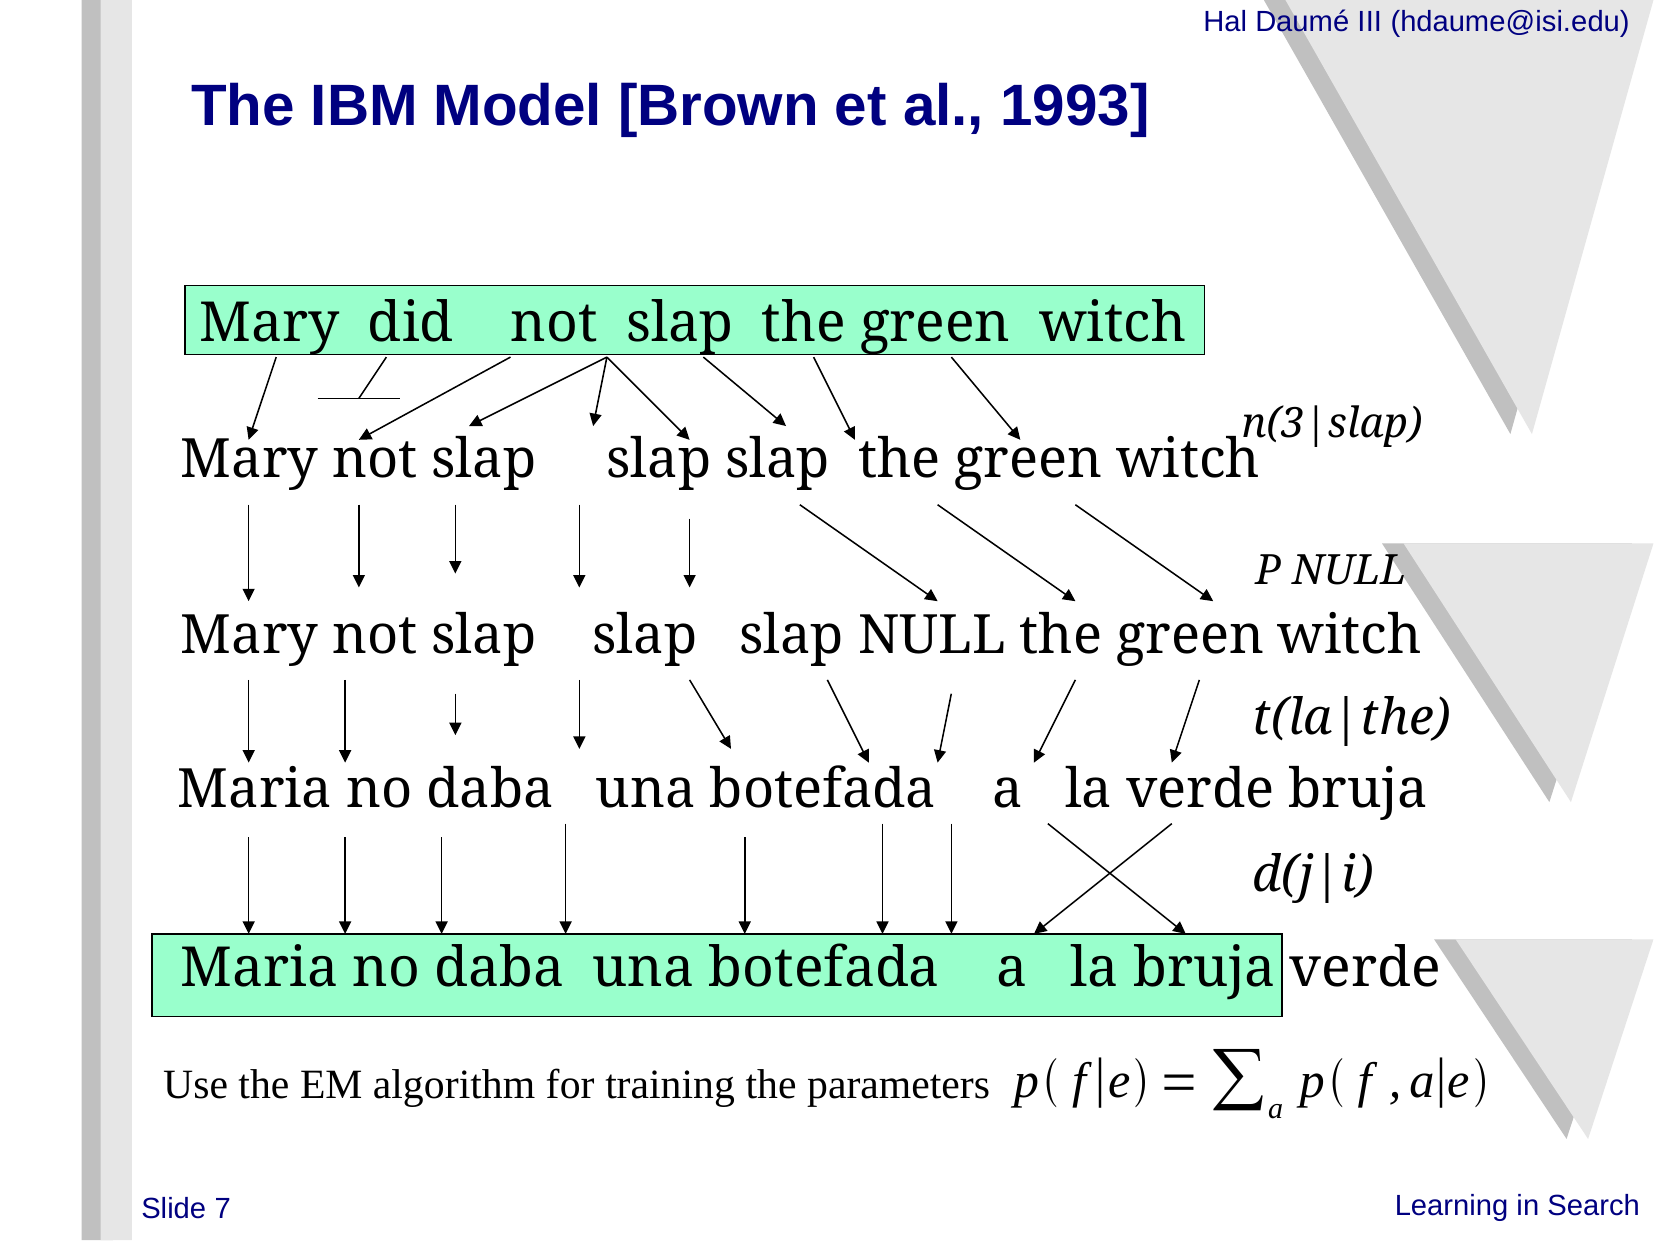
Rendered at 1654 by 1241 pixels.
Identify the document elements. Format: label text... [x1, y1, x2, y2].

text_box Mary not slap slap slap the green witch [165, 412, 1291, 502]
text_box n(3|slap) [1226, 384, 1438, 458]
text_box d(j|i) [1237, 832, 1389, 915]
text_box P NULL [1240, 532, 1422, 605]
text_box [152, 933, 1283, 1017]
text_box Use the EM algorithm for training the parameters [148, 1053, 1001, 1115]
title The IBM Model [Brown et al., 1993] [176, 36, 1509, 174]
text_box t(la|the) [1237, 673, 1466, 758]
chart [1001, 1046, 1495, 1127]
text_box Maria no daba una botefada a la bruja verde [165, 920, 1457, 1011]
text_box Maria no daba una botefada a la verde bruja [163, 742, 1445, 832]
text_box Mary did not slap the green witch [184, 285, 1205, 355]
text_box Mary not slap slap slap NULL the green witch [165, 587, 1439, 677]
